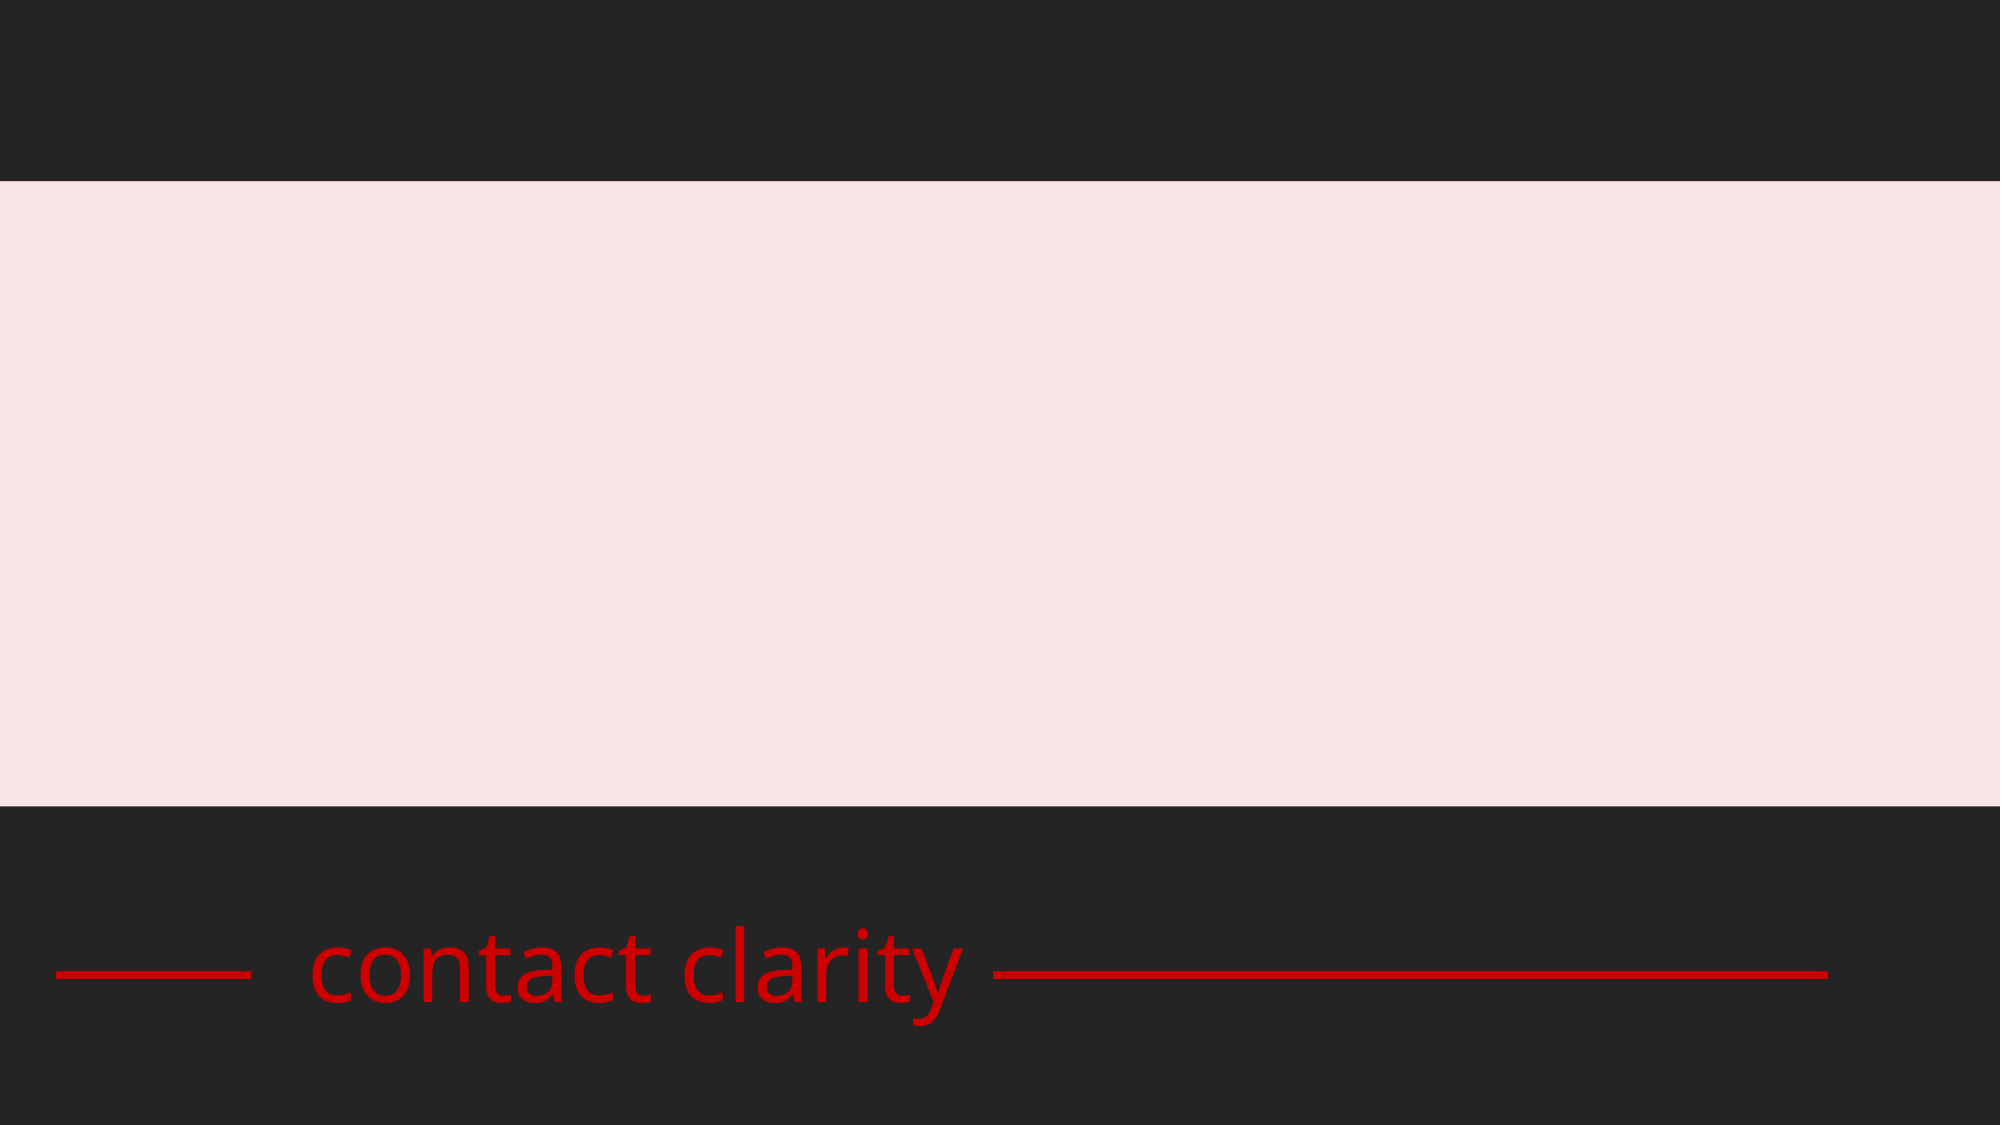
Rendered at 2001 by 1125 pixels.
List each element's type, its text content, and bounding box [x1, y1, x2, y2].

text_box ---------------- contact clarity ------------------------------------------------------------------------ [37, 894, 1963, 1032]
text_box [0, 0, 2000, 1125]
